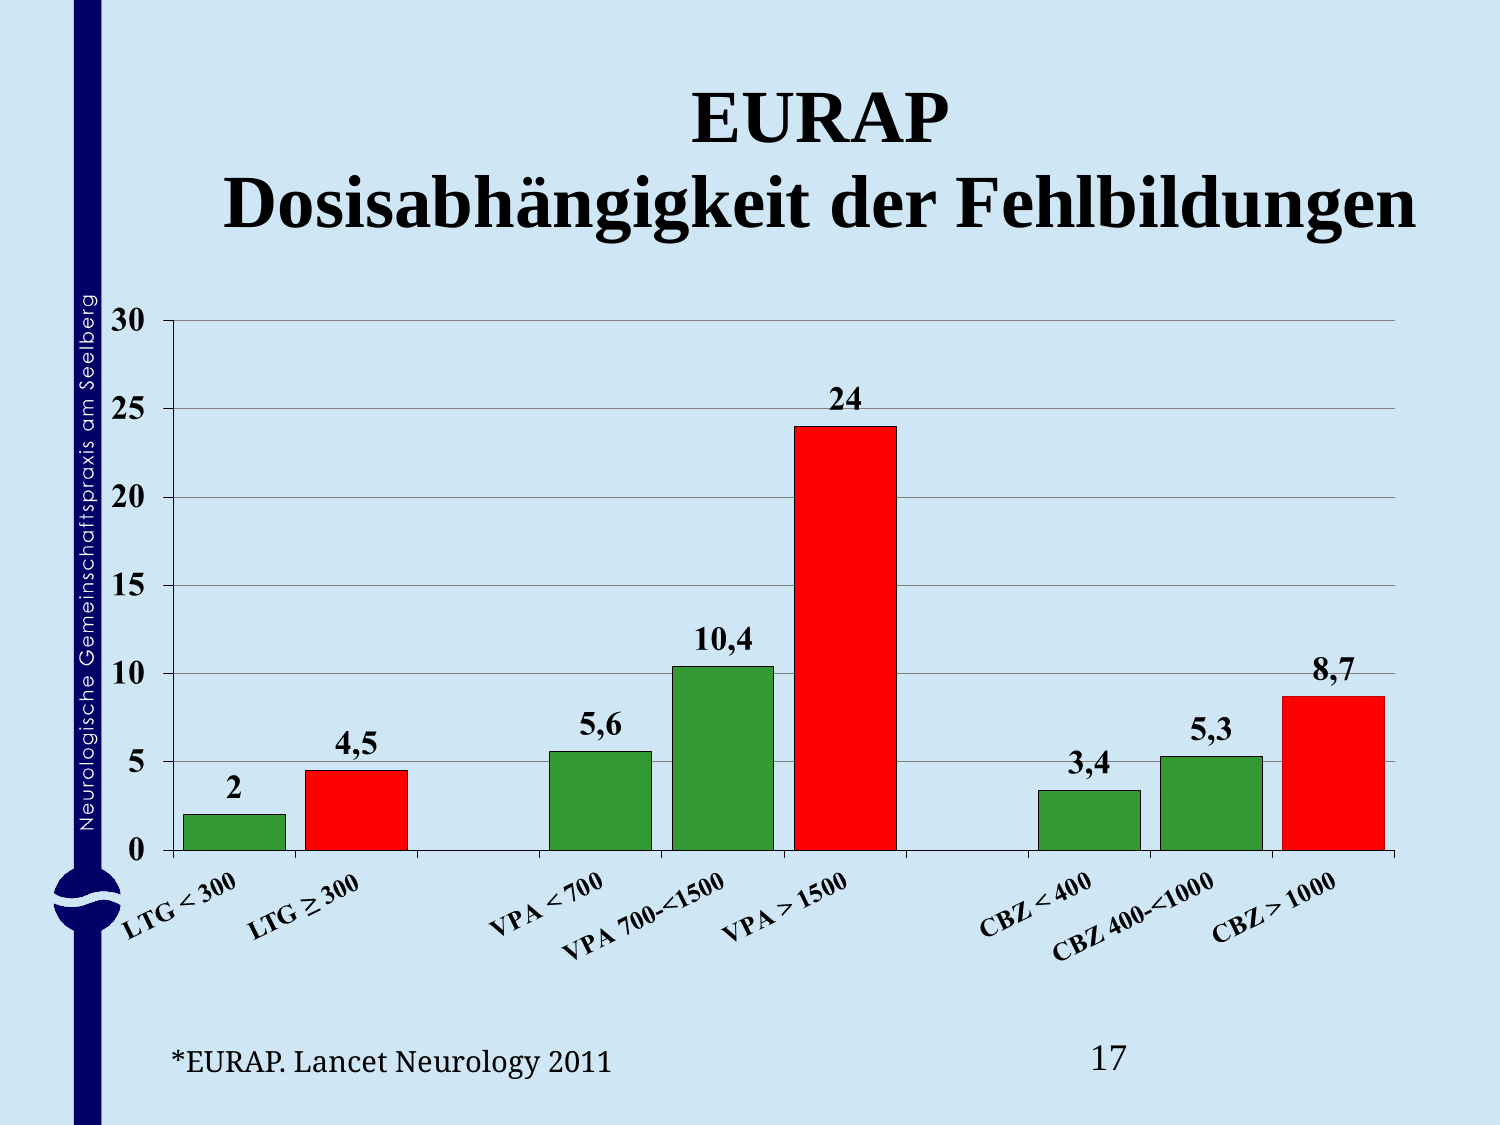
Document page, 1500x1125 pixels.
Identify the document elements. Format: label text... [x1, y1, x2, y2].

slide_number <Nummer> [1074, 1025, 1388, 1100]
text_box *EURAP. Lancet Neurology 2011 [156, 1035, 629, 1086]
picture [53, 0, 1426, 1125]
title EURAP Dosisabhängigkeit der Fehlbildungen [141, 66, 1500, 254]
